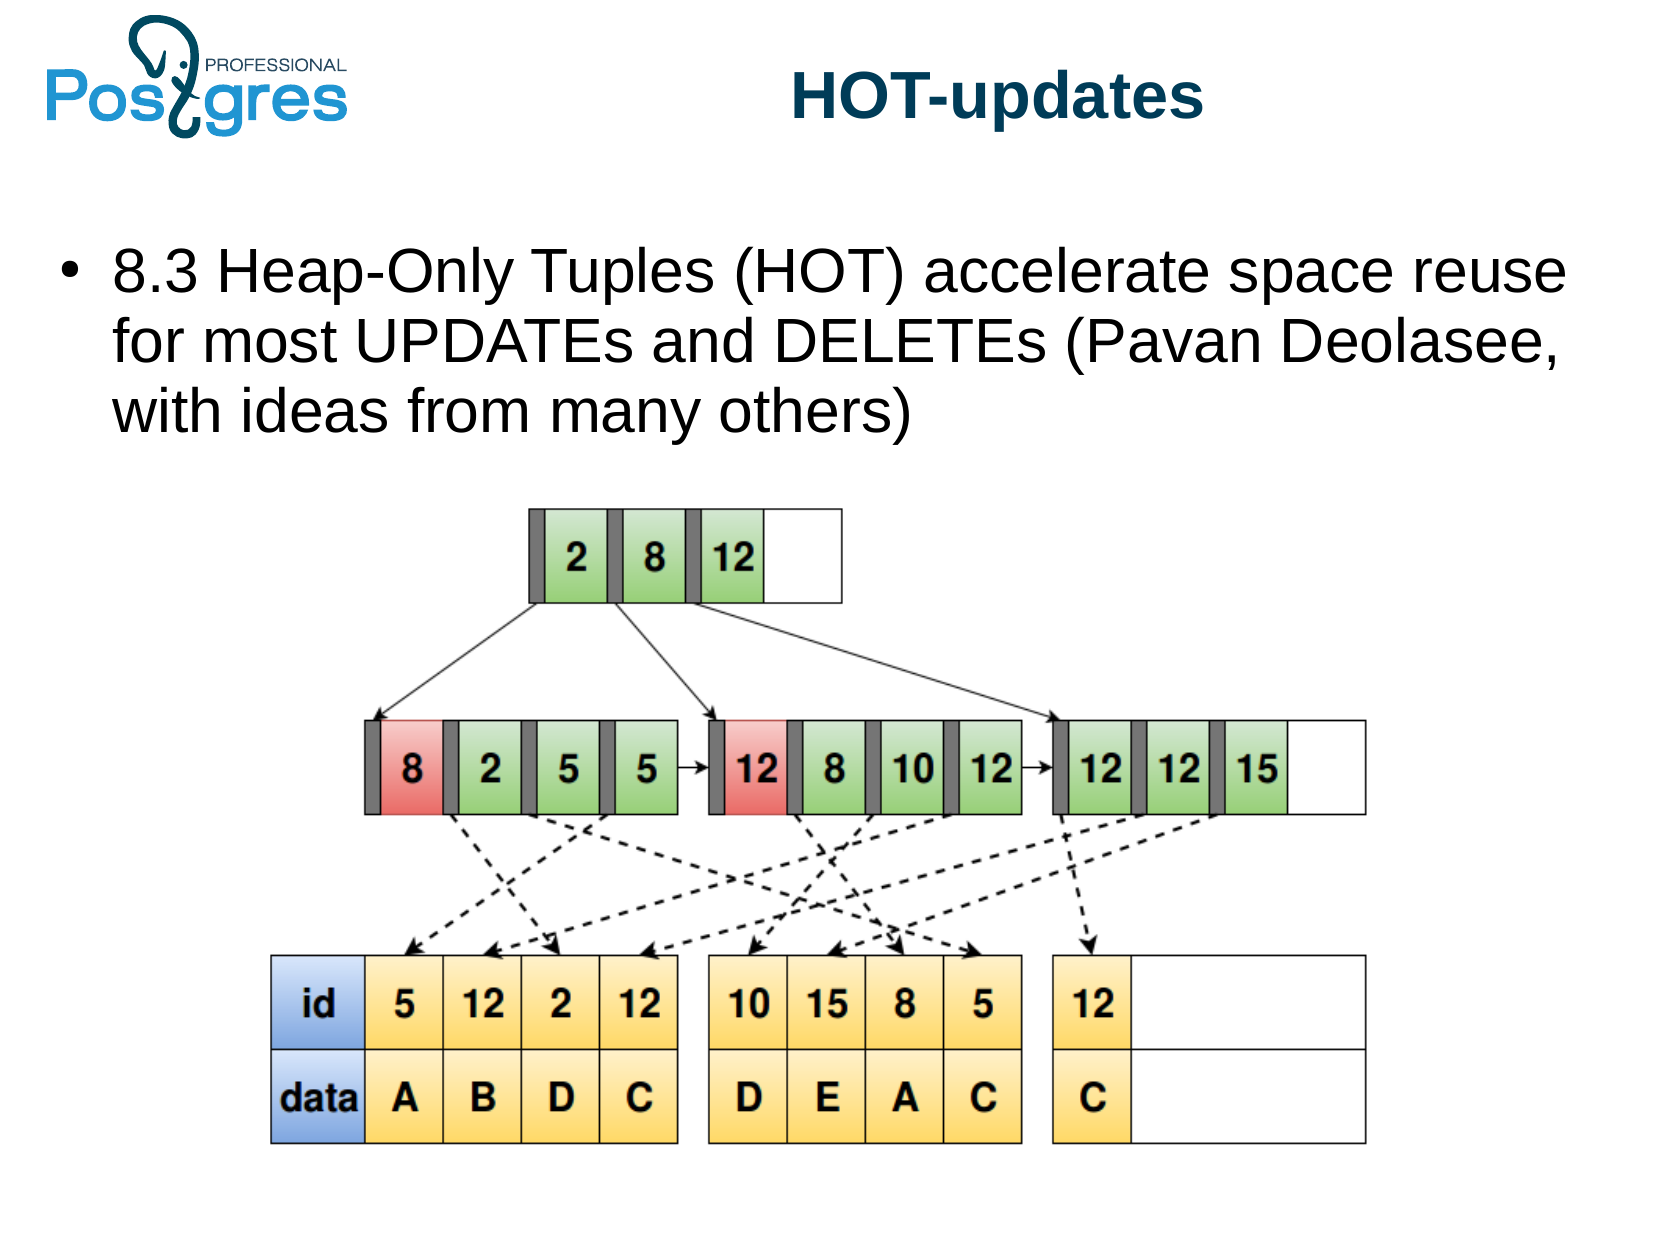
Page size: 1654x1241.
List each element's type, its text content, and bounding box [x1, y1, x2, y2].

picture [269, 507, 1384, 1146]
list 8.3 Heap-Only Tuples (HOT) accelerate space reuse for most UPDATEs and DELETEs (Pavan Deolasee, with ideas from many others) [41, 236, 1601, 1193]
title HOT-updates [389, 49, 1607, 142]
